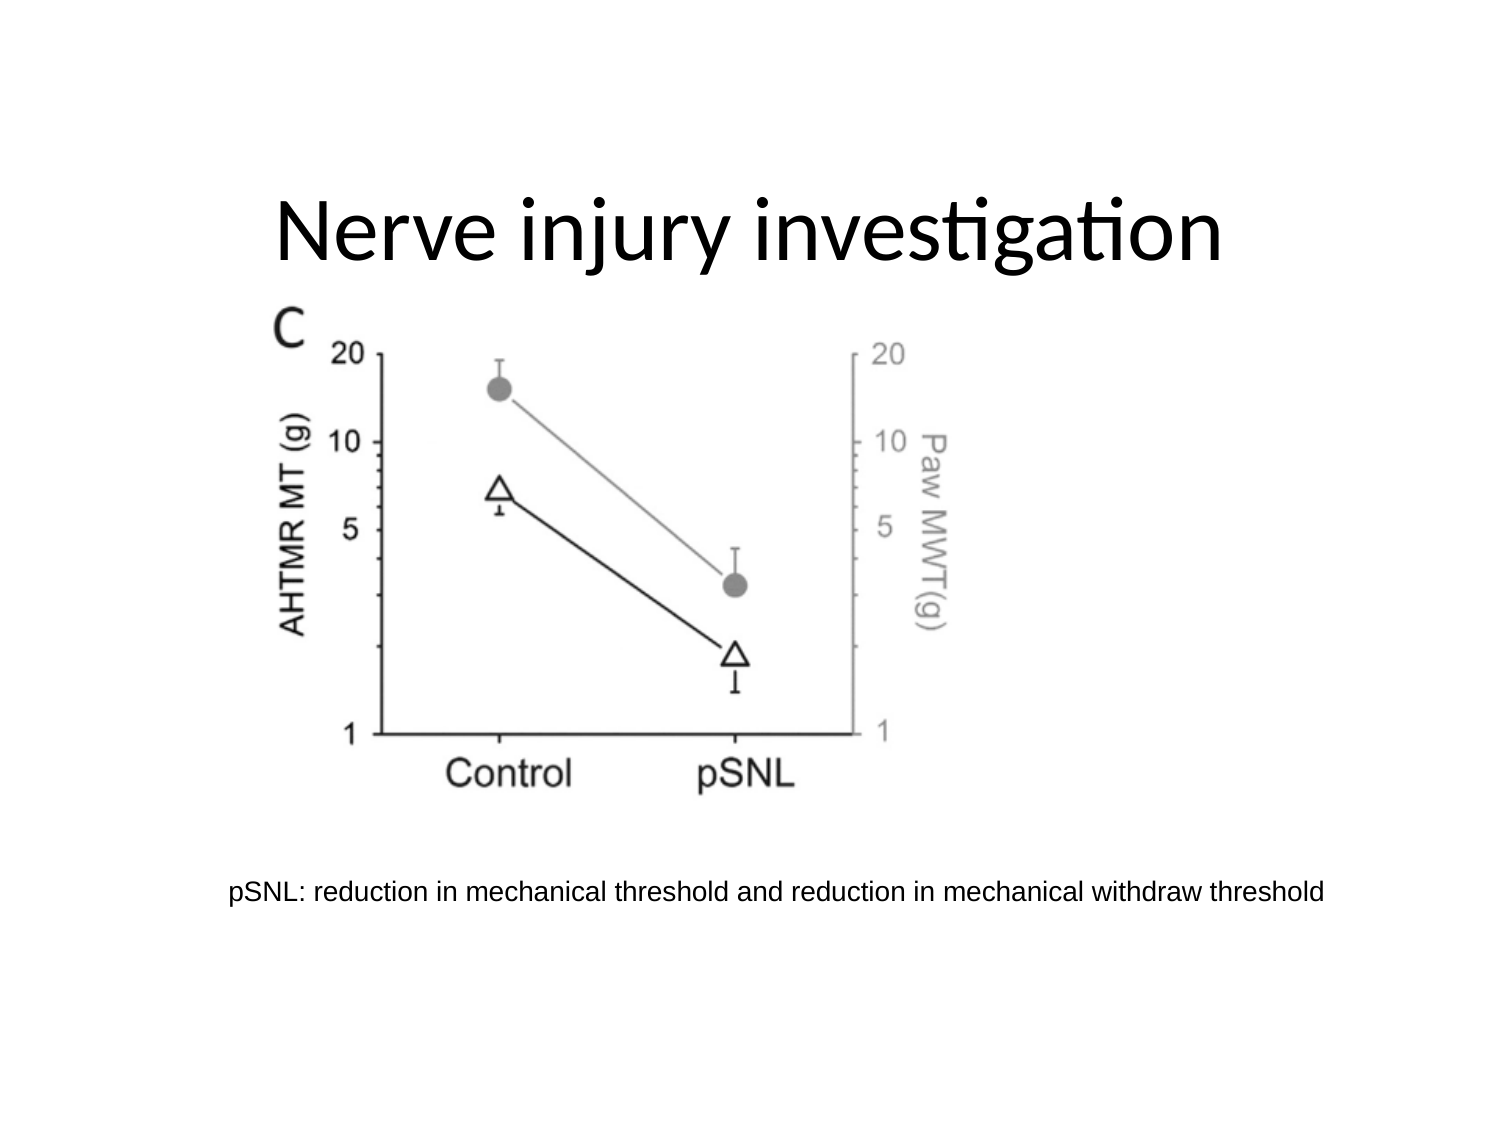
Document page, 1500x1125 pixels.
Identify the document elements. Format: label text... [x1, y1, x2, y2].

picture [258, 297, 962, 805]
title Nerve injury investigation [103, 141, 1397, 306]
text_box pSNL: reduction in mechanical threshold and reduction in mechanical withdraw threshold [213, 865, 1360, 916]
